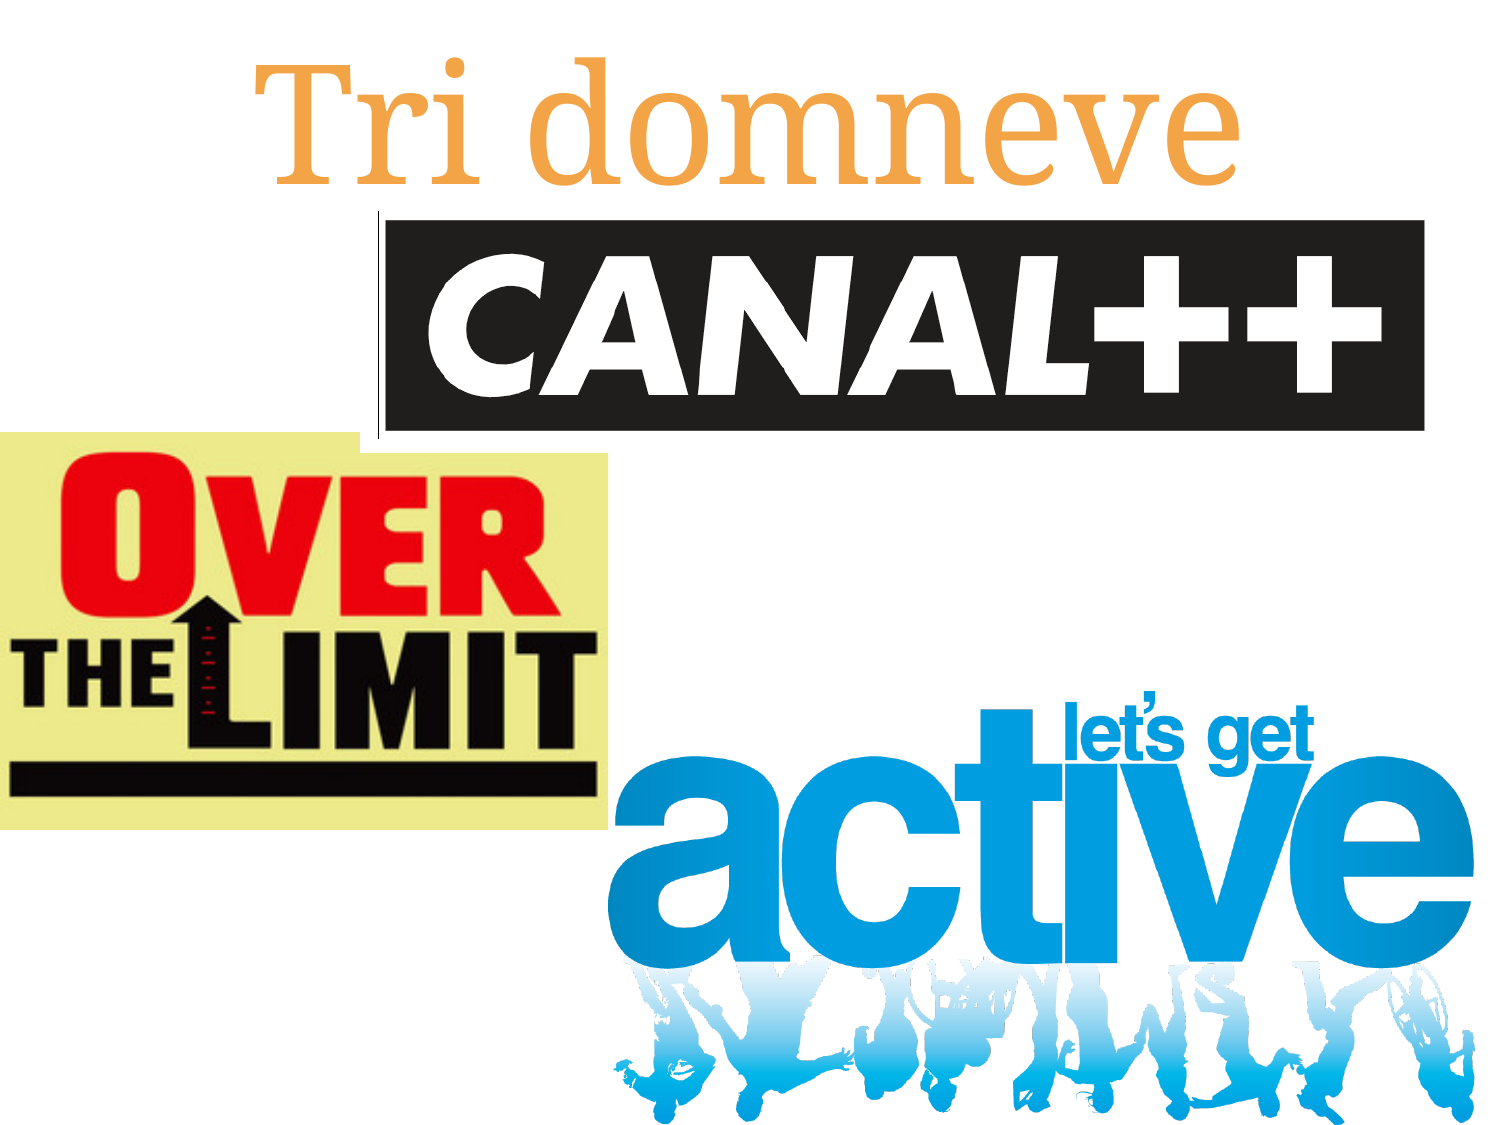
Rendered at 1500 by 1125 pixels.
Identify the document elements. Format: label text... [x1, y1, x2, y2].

picture [0, 196, 1475, 1125]
picture [659, 866, 728, 927]
title Tri domneve [75, 24, 1425, 225]
